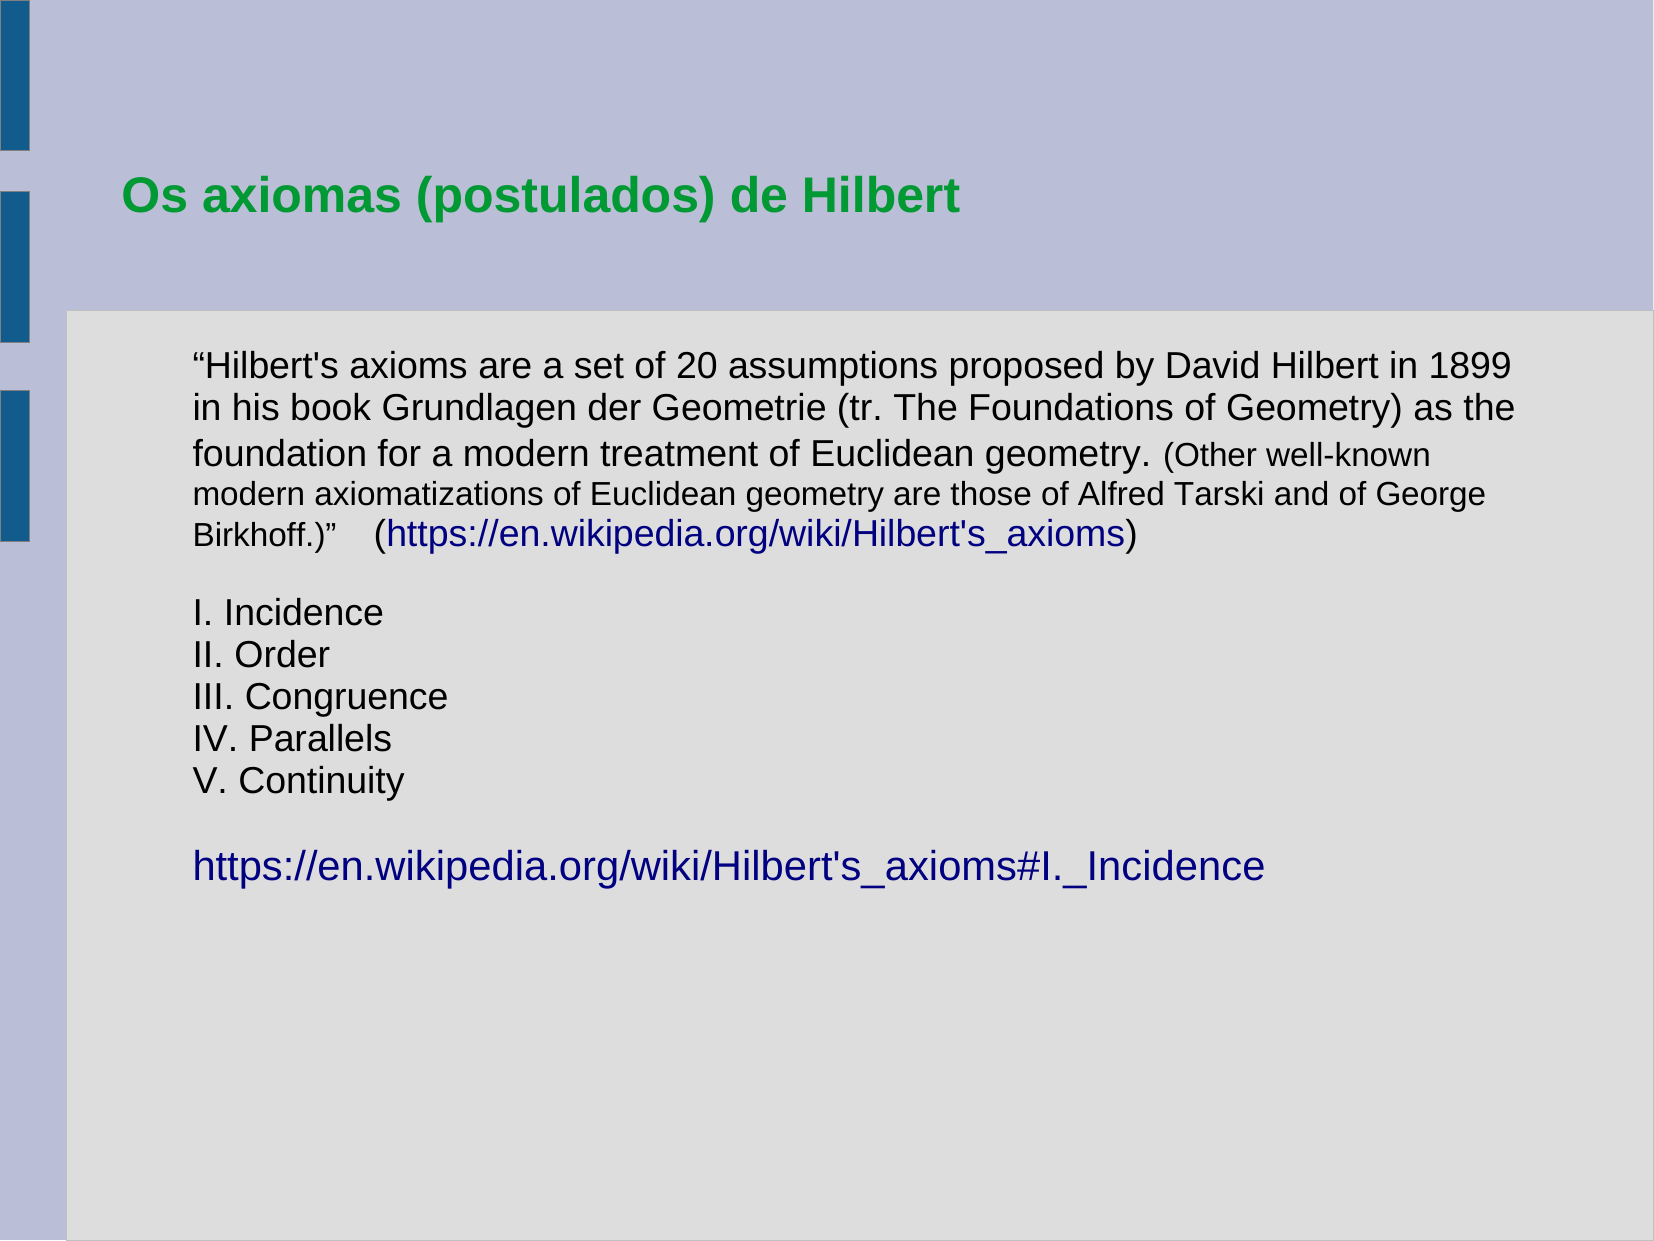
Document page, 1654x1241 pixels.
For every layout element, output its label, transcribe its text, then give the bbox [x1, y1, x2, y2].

list “Hilbert's axioms are a set of 20 assumptions proposed by David Hilbert in 1899 in his book Grundlagen der Geometrie (tr. The Foundations of Geometry) as the foundation for a modern treatment of Euclidean geometry. (Other well-known modern axiomatizations of Euclidean geometry are those of Alfred Tarski and of George Birkhoff.)” (https://en.wikipedia.org/wiki/Hilbert's_axioms) I. Incidence II. Order III. Congruence IV. Parallels V. Continuity https://en.wikipedia.org/wiki/Hilbert's_axioms#I._Incidence [121, 344, 1534, 1127]
title Os axiomas (postulados) de Hilbert [121, 91, 1534, 299]
